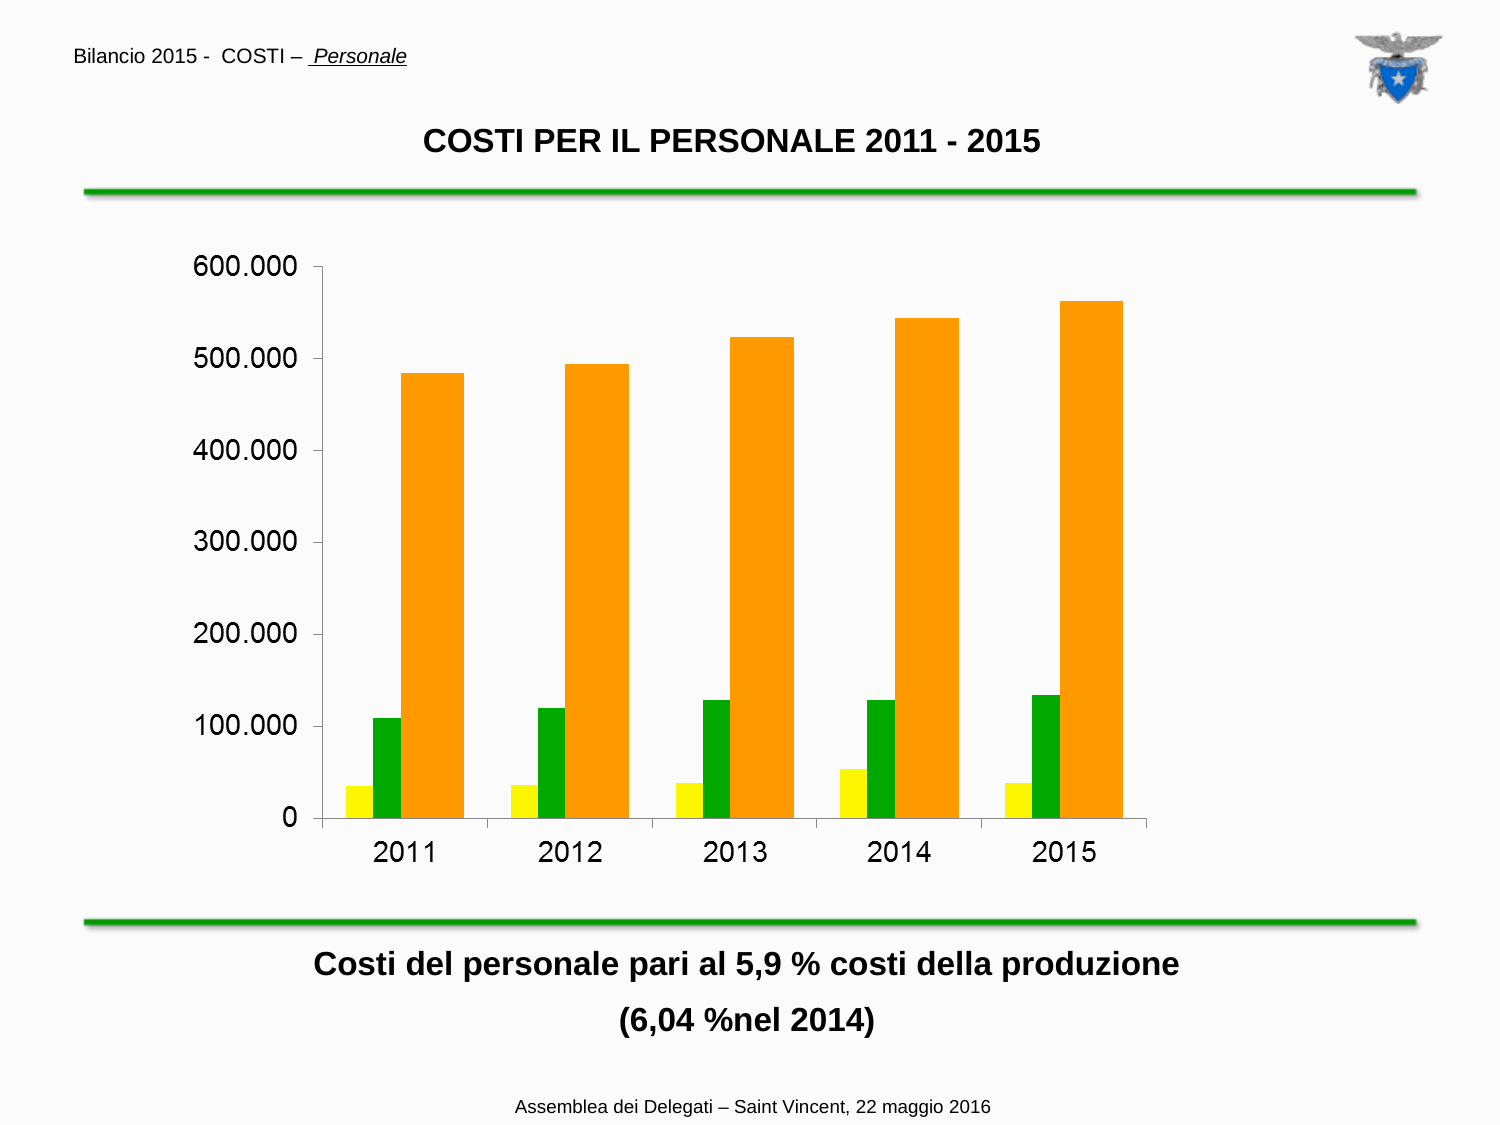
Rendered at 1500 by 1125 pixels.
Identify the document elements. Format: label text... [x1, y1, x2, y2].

picture [78, 913, 1428, 938]
picture [1352, 29, 1447, 112]
picture [181, 233, 1321, 890]
text_box Costi del personale pari al 5,9 % costi della produzione (6,04 %nel 2014) [135, 938, 1360, 1052]
text_box COSTI PER IL PERSONALE 2011 - 2015 [159, 111, 1306, 168]
chart [183, 233, 1324, 892]
text_box Bilancio 2015 - COSTI – Personale [58, 35, 504, 76]
picture [78, 183, 1428, 207]
text_box Assemblea dei Delegati – Saint Vincent, 22 maggio 2016 [265, 1086, 1241, 1125]
